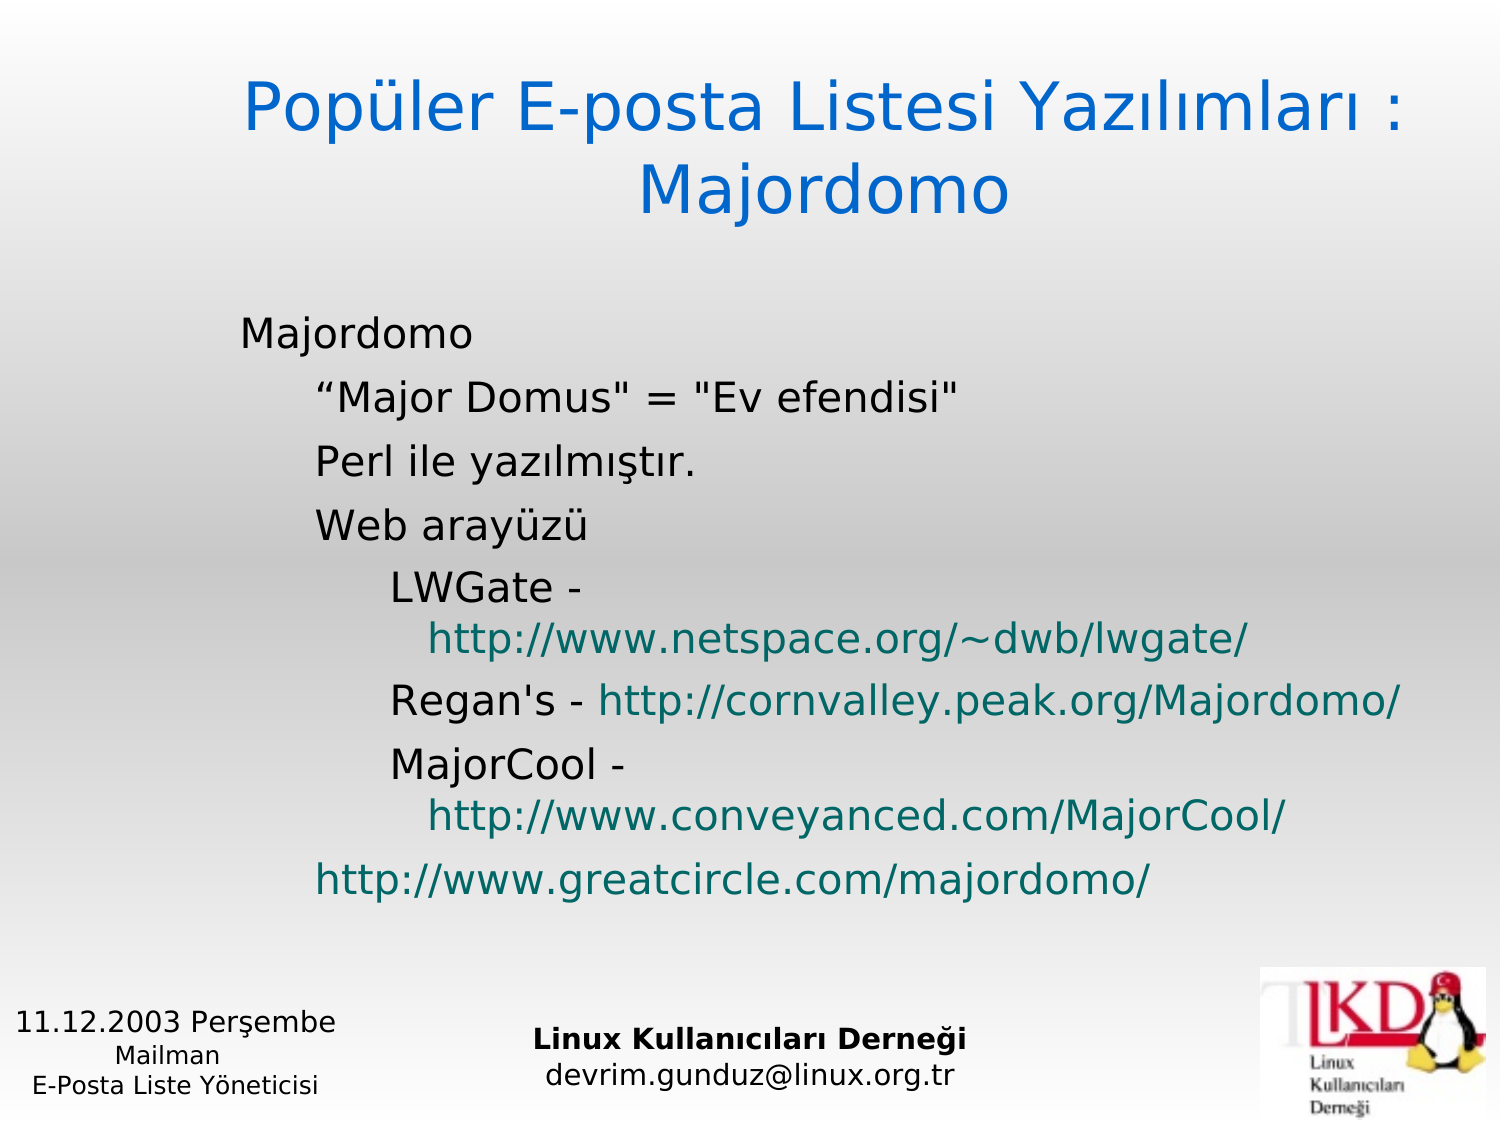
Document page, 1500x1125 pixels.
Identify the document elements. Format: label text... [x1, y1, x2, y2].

list Majordomo “Major Domus" = "Ev efendisi" Perl ile yazılmıştır. Web arayüzü LWGate - http://www.netspace.org/~dwb/lwgate/ Regan's - http://cornvalley.peak.org/Majordomo/ MajorCool - http://www.conveyanced.com/MajorCool/ http://www.greatcircle.com/majordomo/ [224, 299, 1425, 1068]
title Popüler E-posta Listesi Yazılımları : Majordomo [224, 43, 1425, 237]
picture [1260, 967, 1486, 1120]
